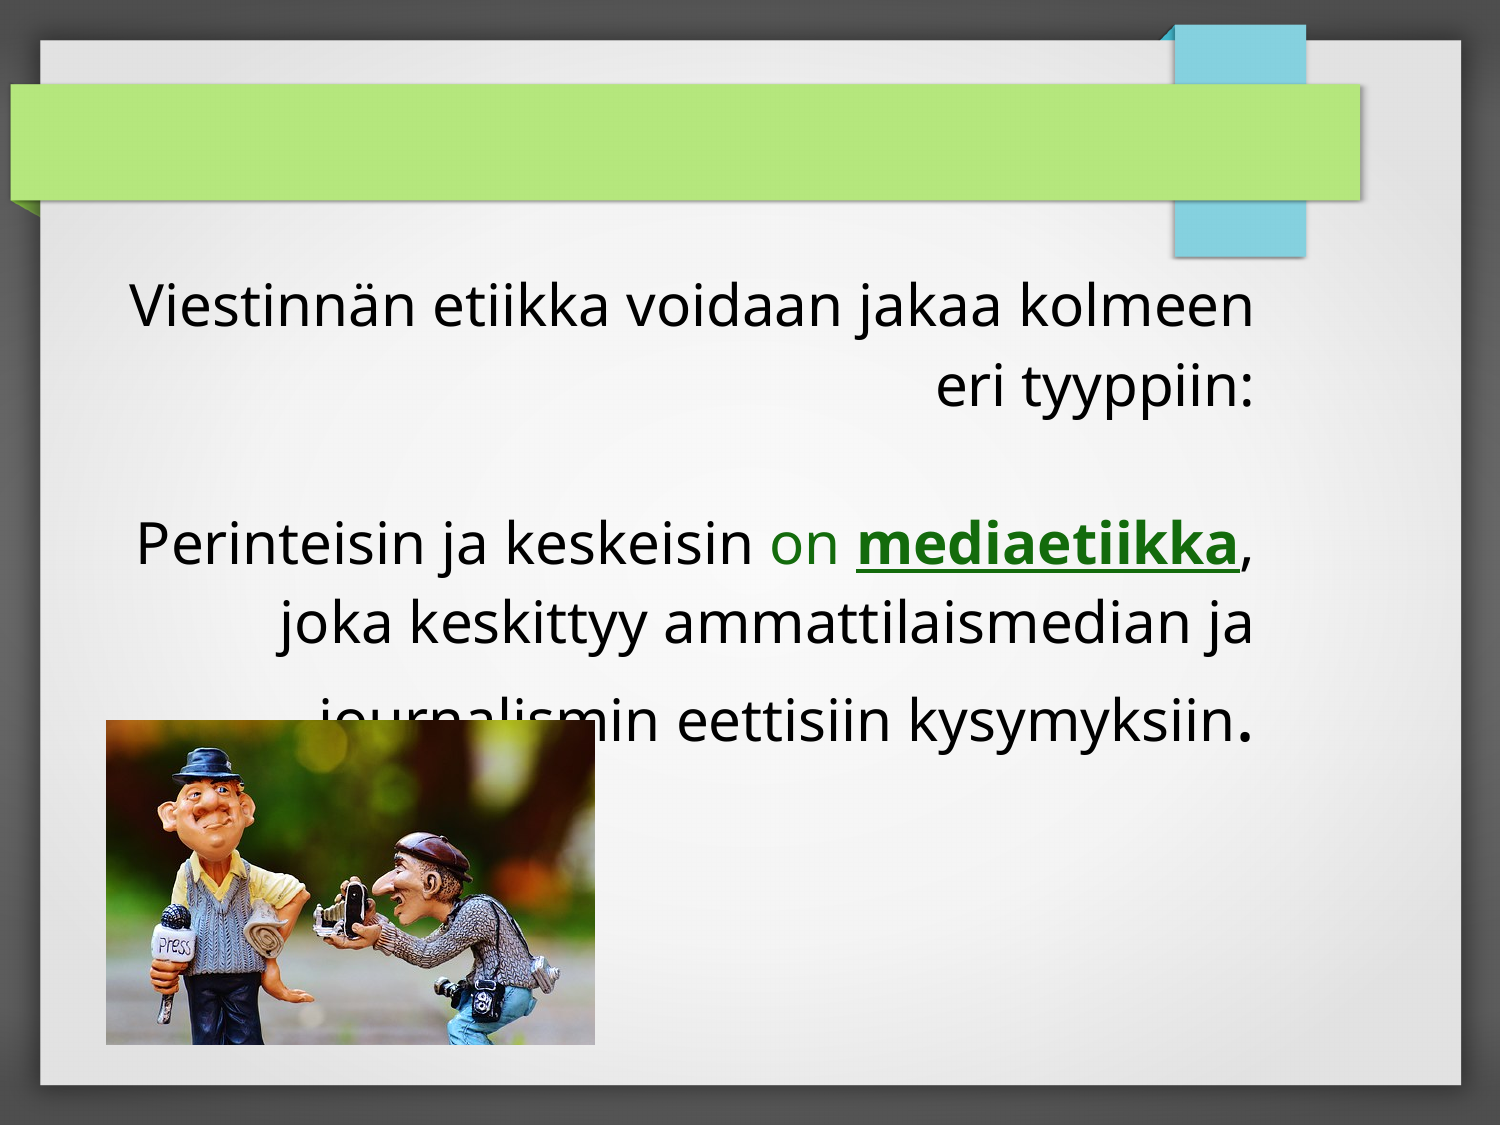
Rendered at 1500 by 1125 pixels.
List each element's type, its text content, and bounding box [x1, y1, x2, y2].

title Viestinnän etiikka voidaan jakaa kolmeen eri tyyppiin: Perinteisin ja keskeisin on mediaetiikka, joka keskittyy ammattilaismedian ja journalismin eettisiin kysymyksiin. [47, 259, 1263, 764]
picture [0, 0, 1500, 1125]
